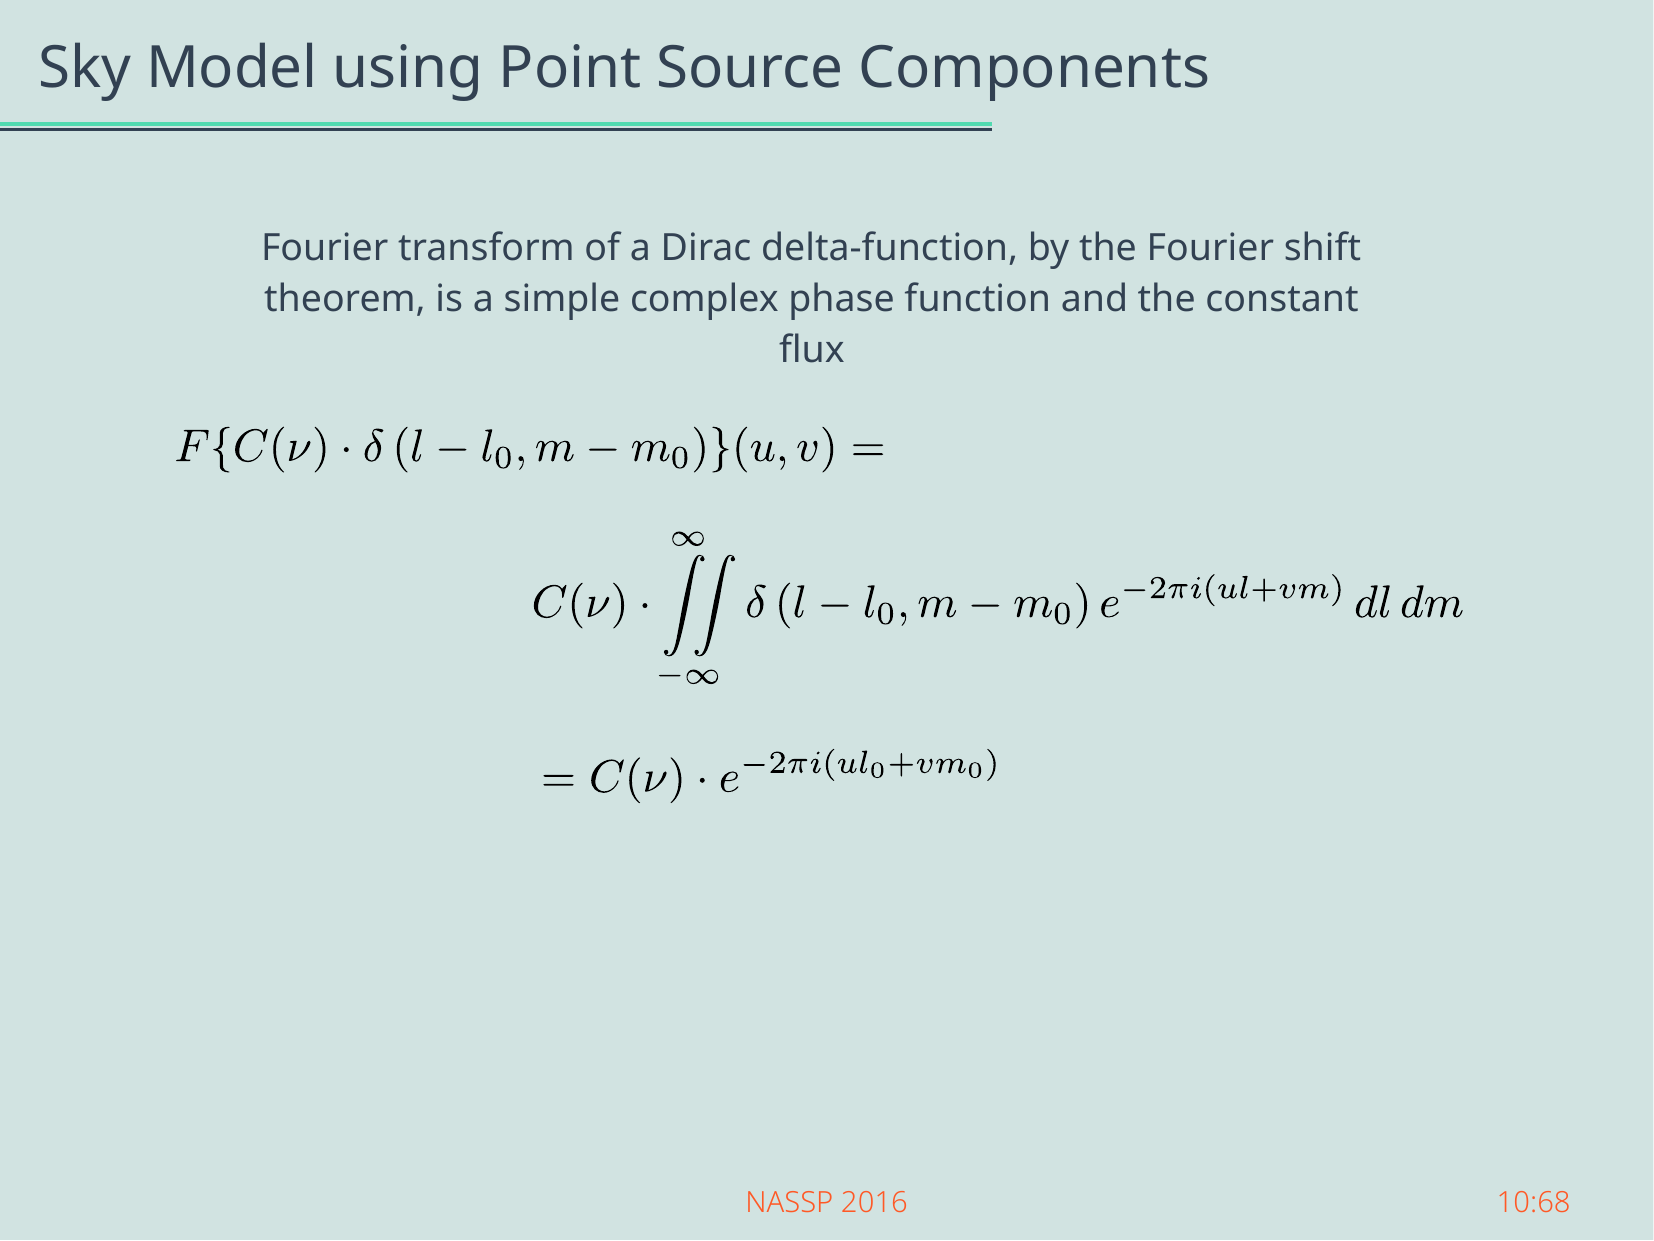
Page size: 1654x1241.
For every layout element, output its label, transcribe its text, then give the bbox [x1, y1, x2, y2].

text_box [540, 748, 1000, 804]
text_box Fourier transform of a Dirac delta-function, by the Fourier shift theorem, is a simple complex phase function and the constant flux [224, 212, 1400, 318]
text_box Sky Model using Point Source Components [23, 17, 1288, 103]
text_box [174, 426, 886, 473]
text_box [531, 531, 1464, 688]
